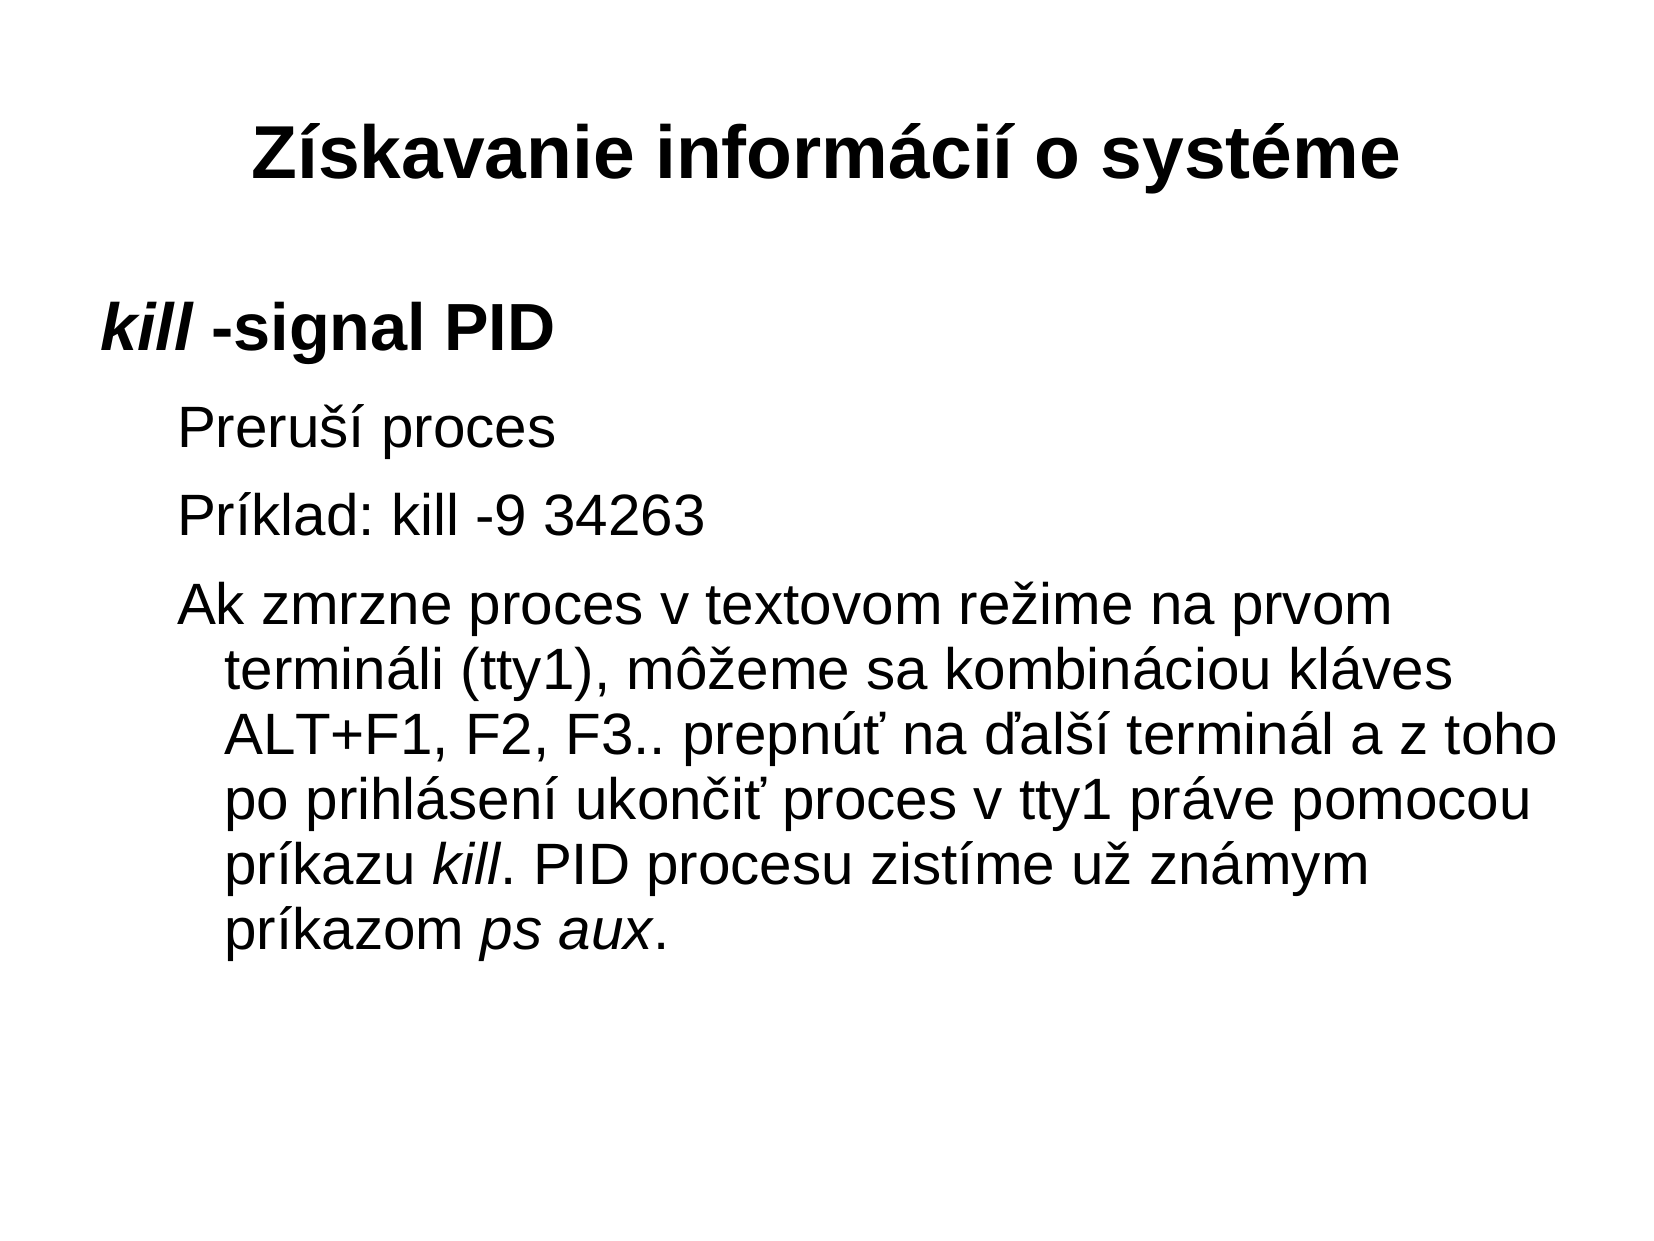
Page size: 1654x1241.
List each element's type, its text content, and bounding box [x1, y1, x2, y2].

list kill -signal PID Preruší proces Príklad: kill -9 34263 Ak zmrzne proces v textovom režime na prvom termináli (tty1), môžeme sa kombináciou kláves ALT+F1, F2, F3.. prepnúť na ďalší terminál a z toho po prihlásení ukončiť proces v tty1 práve pomocou príkazu kill. PID procesu zistíme už známym príkazom ps aux. [82, 290, 1571, 1109]
title Získavanie informácií o systéme [82, 49, 1571, 257]
